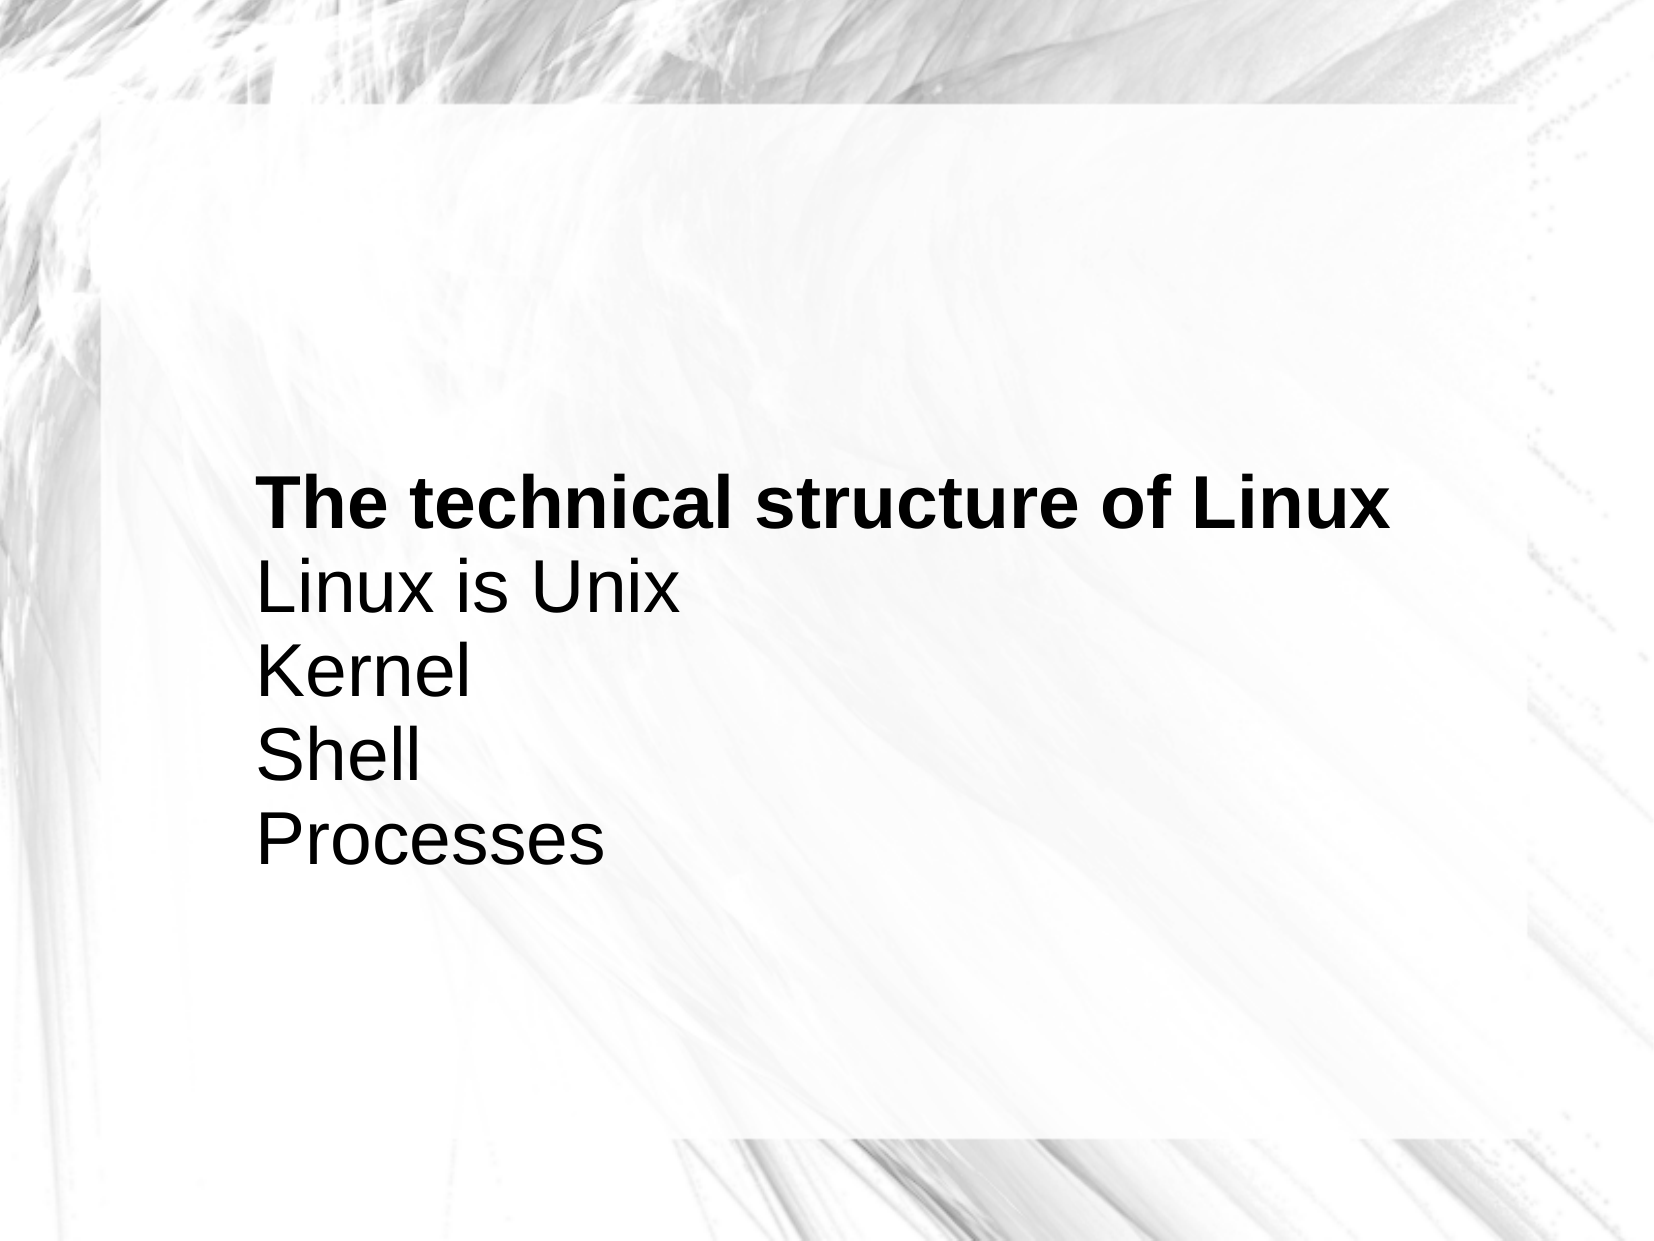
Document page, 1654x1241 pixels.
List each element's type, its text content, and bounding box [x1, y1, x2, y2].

text_box The technical structure of Linux Linux is Unix Kernel Shell Processes [241, 453, 1409, 844]
picture [0, 0, 1654, 1241]
